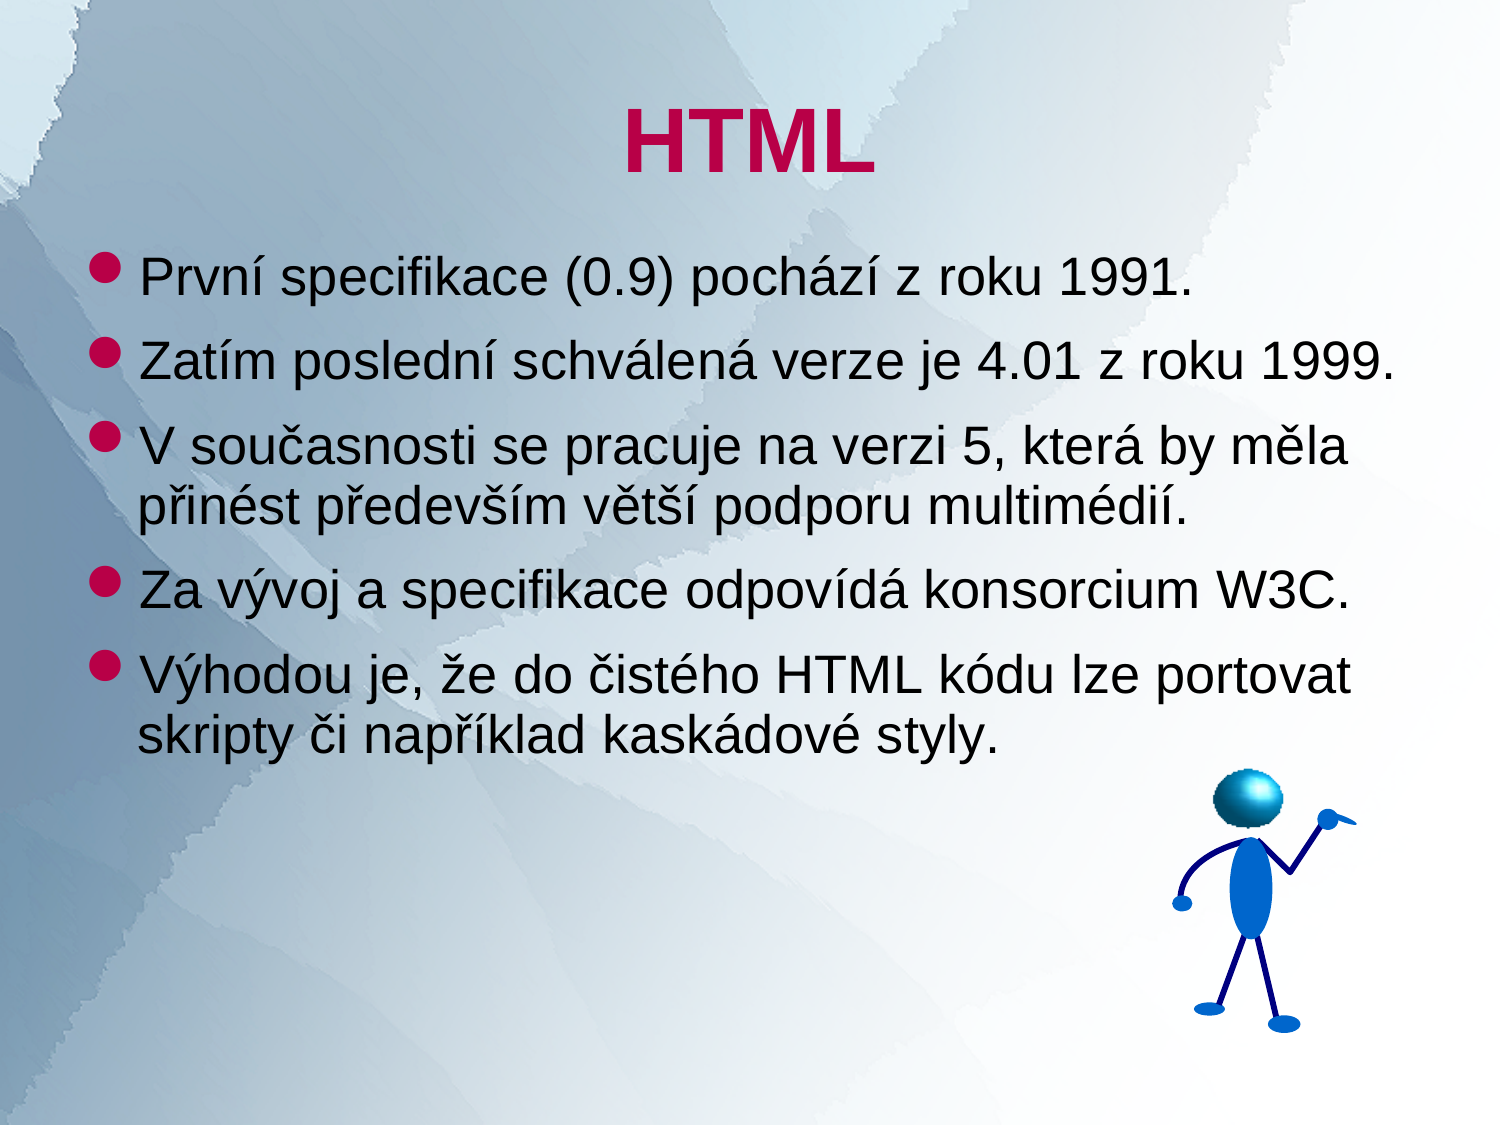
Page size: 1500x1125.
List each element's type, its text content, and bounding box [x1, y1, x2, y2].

text_box [1172, 895, 1193, 912]
text_box První specifikace (0.9) pochází z roku 1991. Zatím poslední schválená verze je 4.01 z roku 1999. V současnosti se pracuje na verzi 5, která by měla přinést především větší podporu multimédií. Za vývoj a specifikace odpovídá konsorcium W3C. Výhodou je, že do čistého HTML kódu lze portovat skripty či například kaskádové styly. [67, 243, 1418, 972]
text_box [1317, 808, 1357, 830]
picture [0, 0, 1500, 1125]
text_box [1267, 1015, 1301, 1033]
text_box HTML [75, 44, 1426, 233]
text_box [1193, 1002, 1225, 1016]
text_box [1229, 837, 1273, 940]
